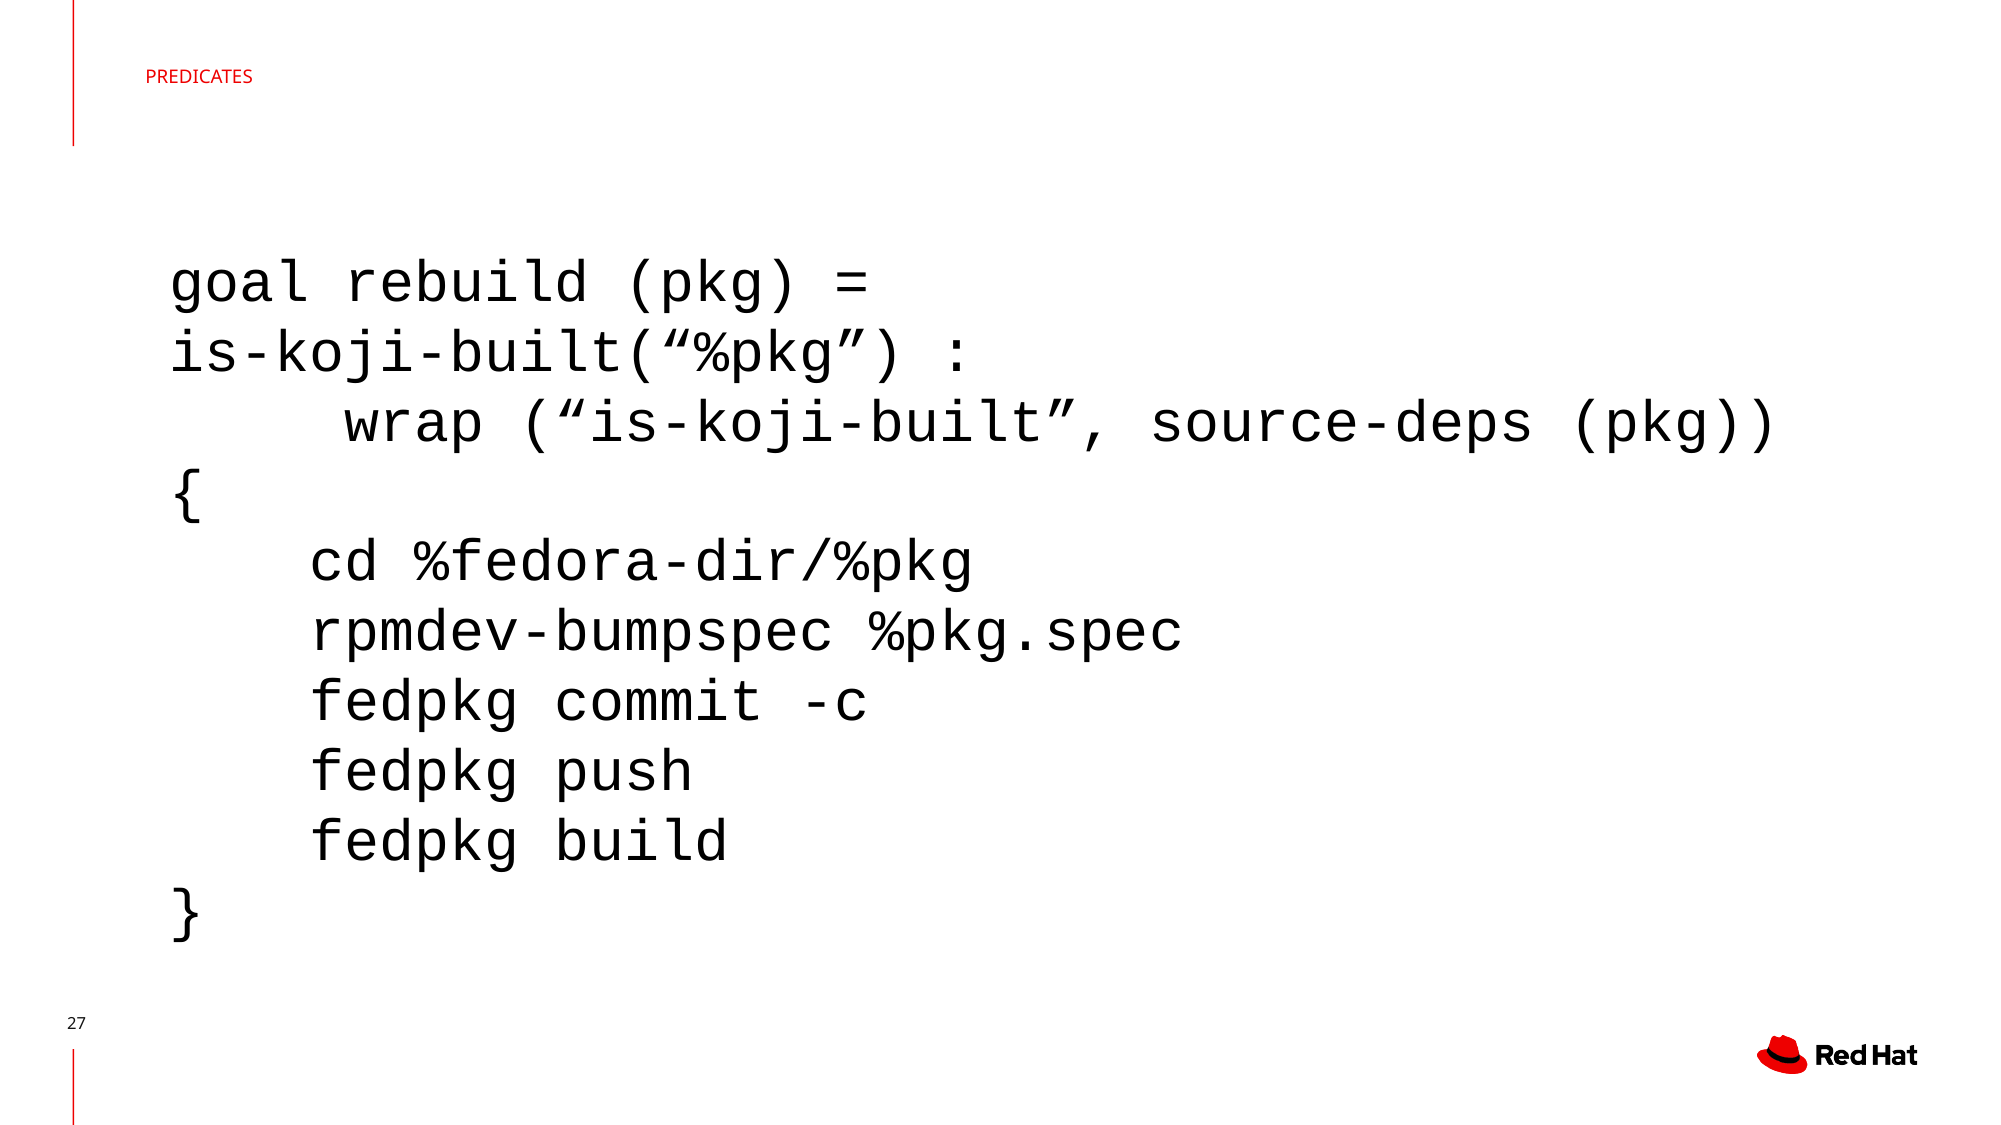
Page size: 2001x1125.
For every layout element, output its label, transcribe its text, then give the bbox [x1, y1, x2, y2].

text_box goal rebuild (pkg) = is-koji-built(“%pkg”) : wrap (“is-koji-built”, source-deps (pkg)) { cd %fedora-dir/%pkg rpmdev-bumpspec %pkg.spec fedpkg commit -c fedpkg push fedpkg build } [154, 235, 1807, 950]
picture [1757, 1035, 1918, 1074]
text_box PREDICATES [73, 9, 918, 144]
